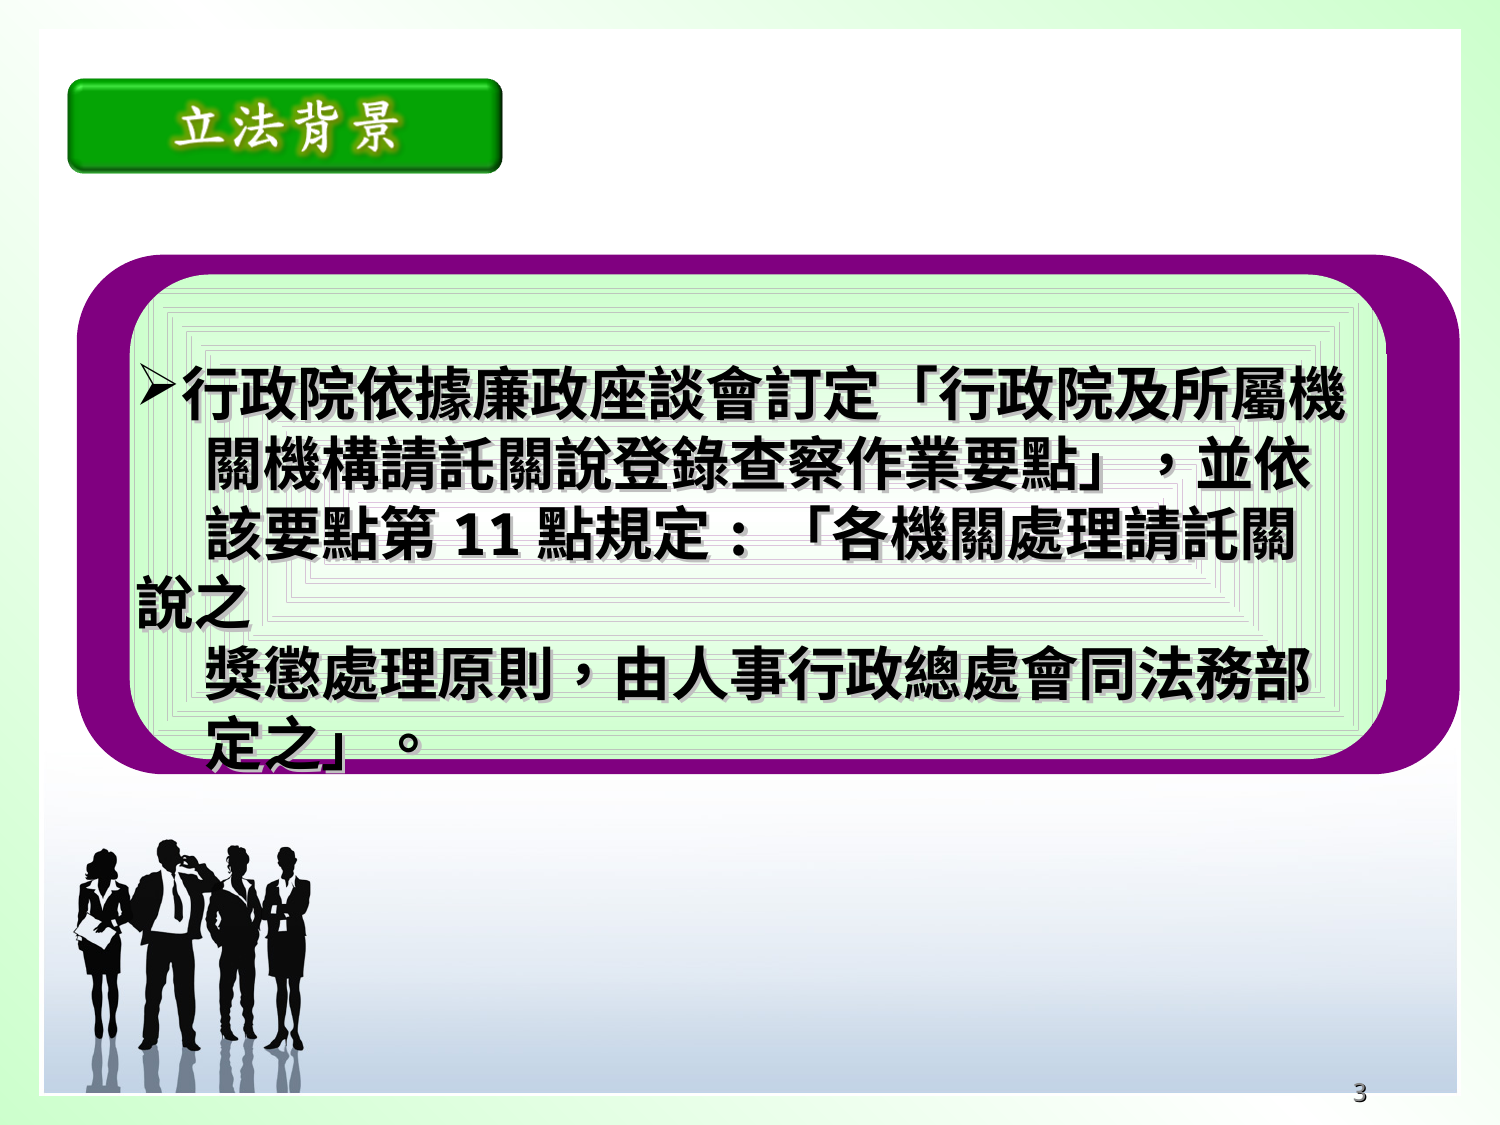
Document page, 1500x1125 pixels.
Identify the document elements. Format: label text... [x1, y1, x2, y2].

picture [39, 29, 1461, 1096]
text_box 行政院依據廉政座談會訂定「行政院及所屬機 關機構請託關說登錄查察作業要點」，並依 該要點第11點規定:「各機關處理請託關說之 獎懲處理原則，由人事行政總處會同法務部 定之」。 [120, 349, 1368, 785]
text_box <編號> [1078, 1063, 1429, 1124]
text_box [76, 254, 1460, 775]
